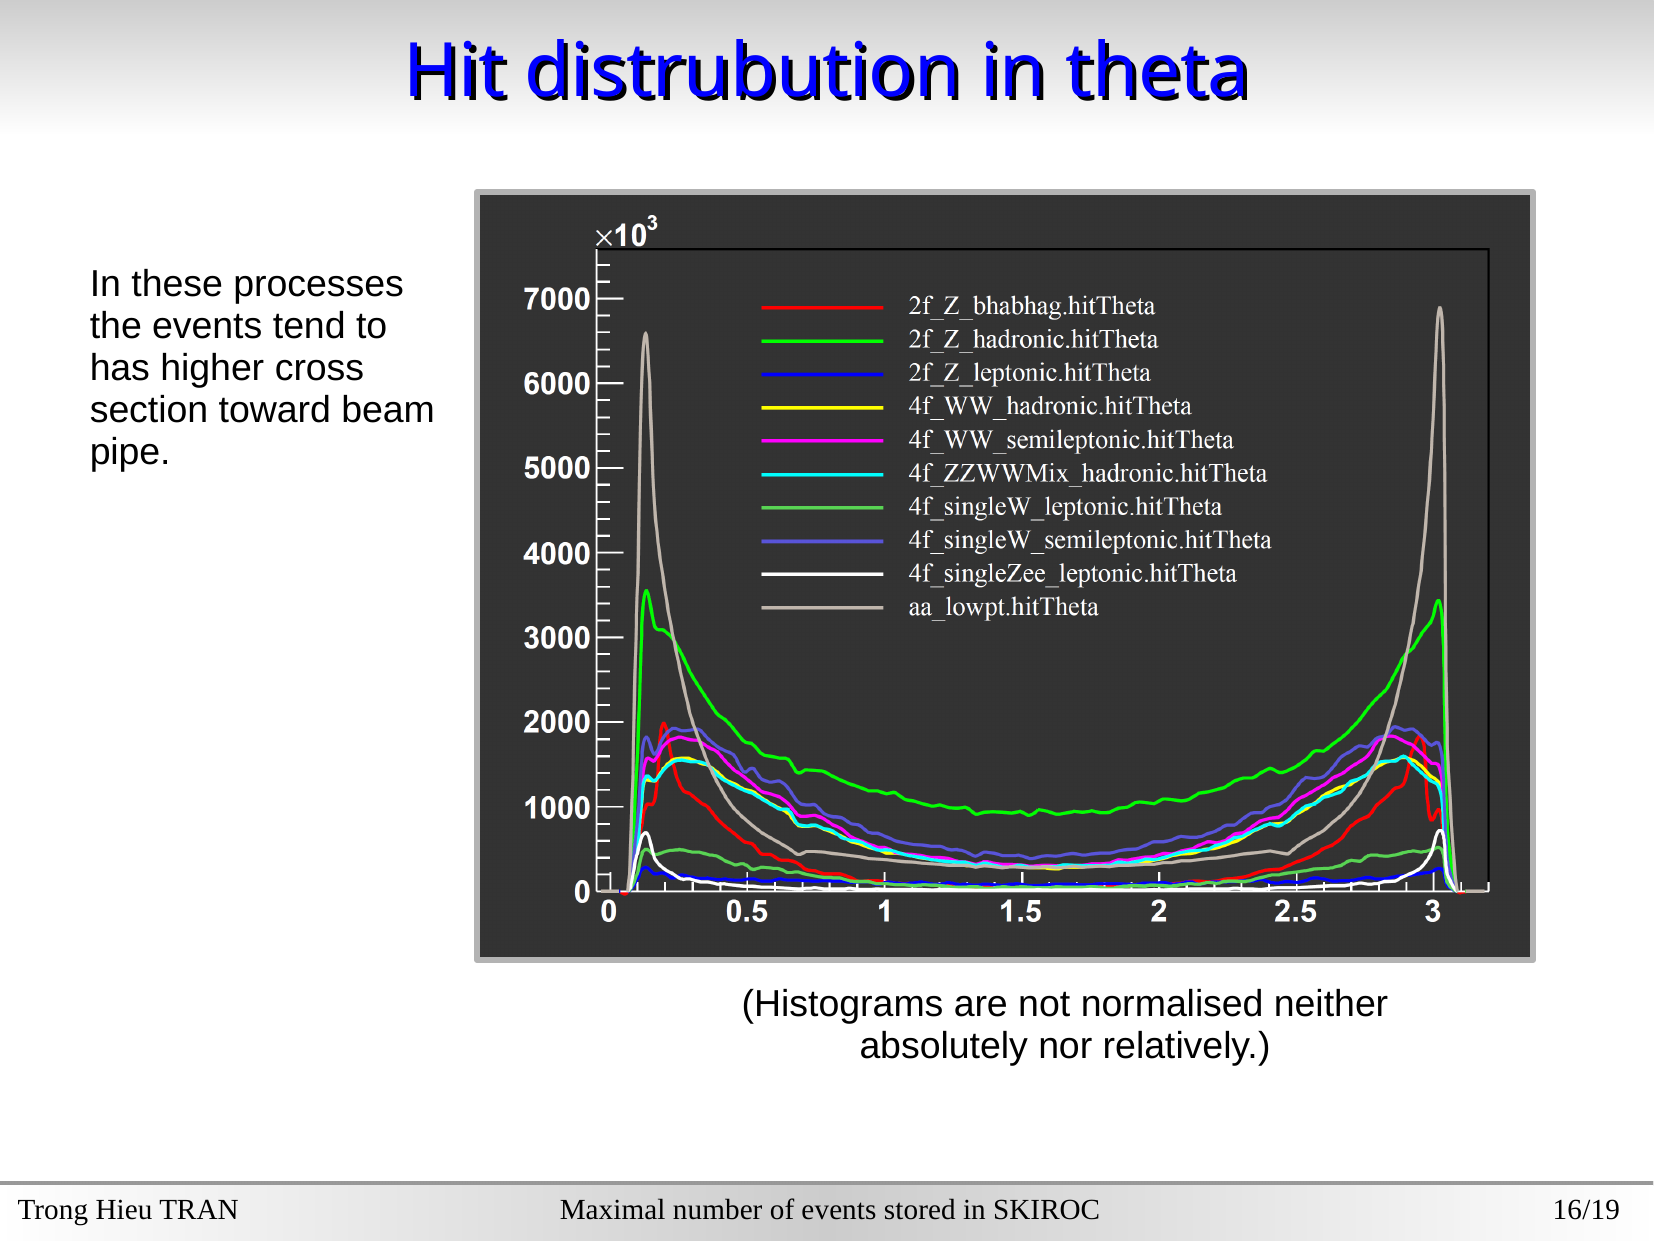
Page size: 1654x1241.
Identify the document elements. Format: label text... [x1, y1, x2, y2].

title Hit distrubution in theta [0, 0, 1654, 136]
picture [480, 195, 1531, 957]
text_box In these processes the events tend to has higher cross section toward beam pipe. [75, 255, 451, 796]
text_box (Histograms are not normalised neither absolutely nor relatively.) [660, 975, 1471, 1074]
